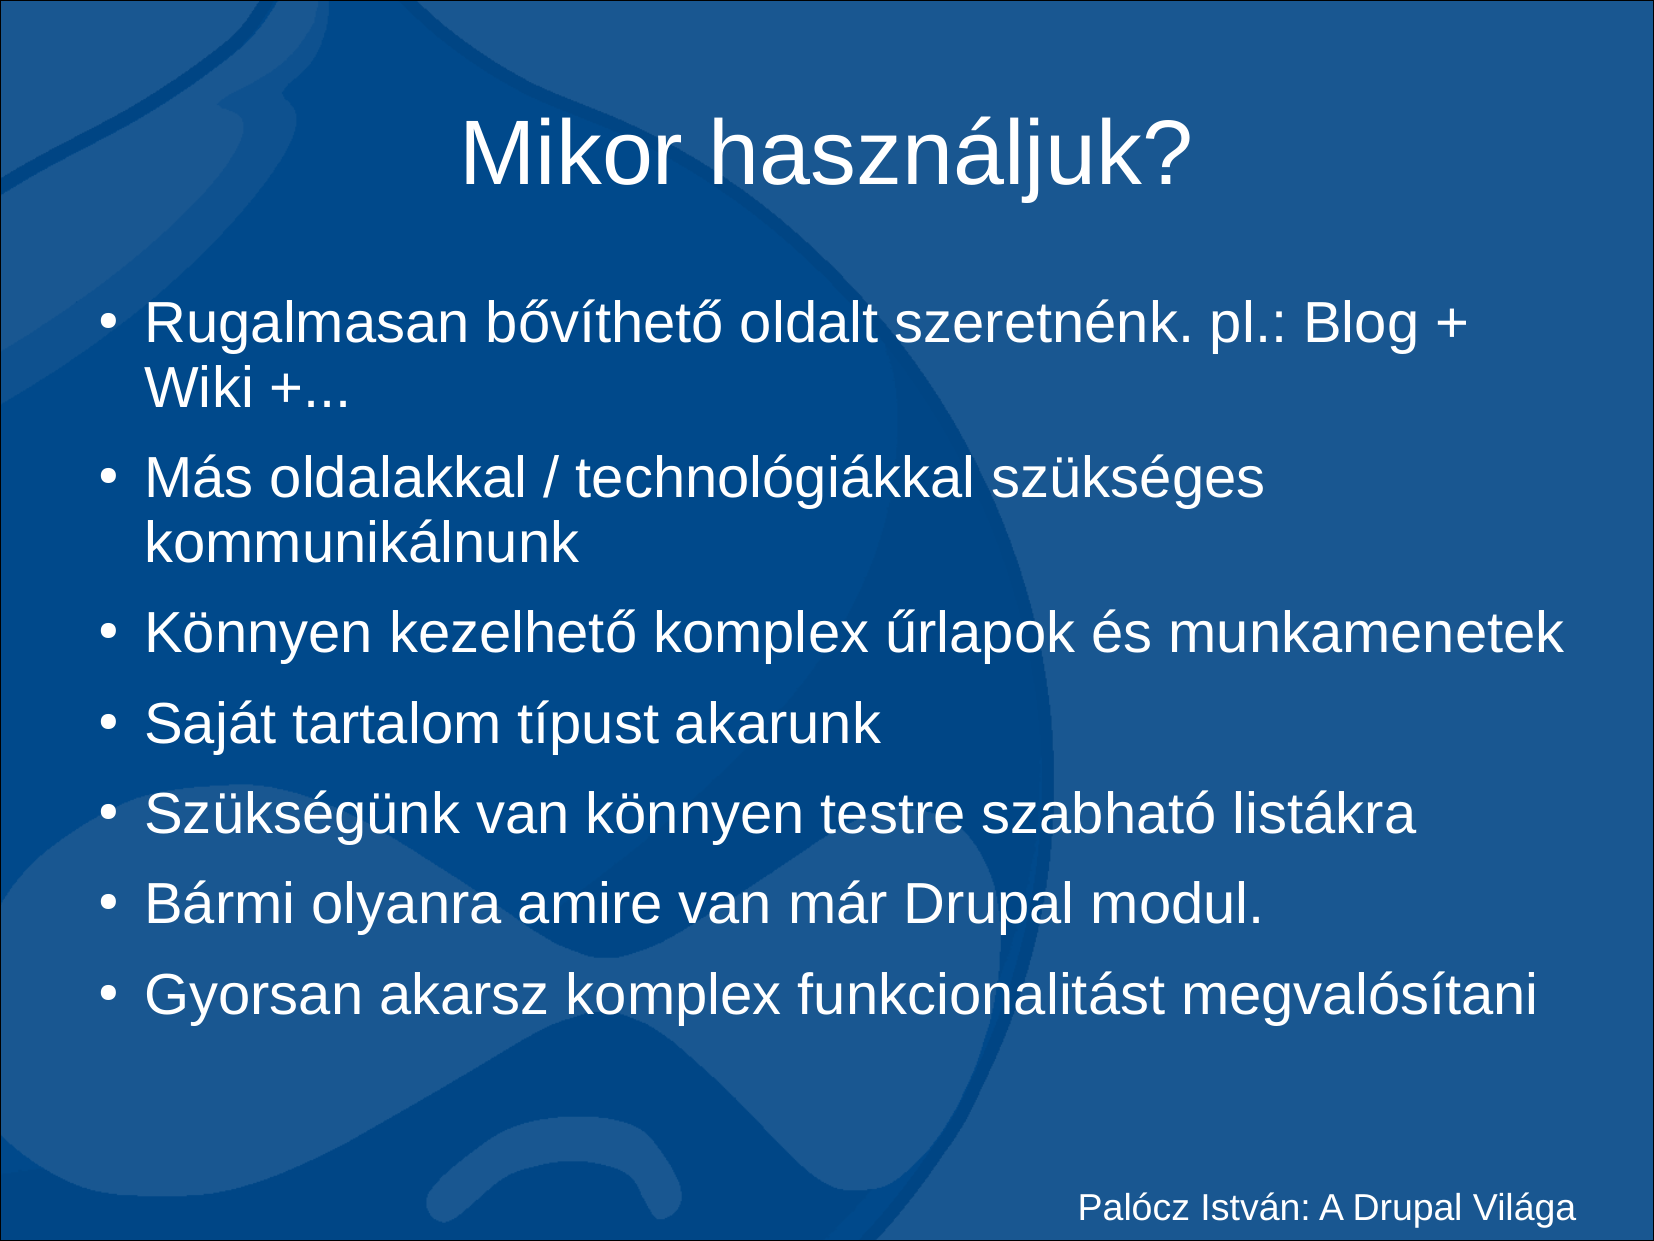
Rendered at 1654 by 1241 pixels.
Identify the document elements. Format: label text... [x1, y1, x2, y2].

title Mikor használjuk? [82, 56, 1571, 250]
list Rugalmasan bővíthető oldalt szeretnénk. pl.: Blog + Wiki +... Más oldalakkal / technológiákkal szükséges kommunikálnunk Könnyen kezelhető komplex űrlapok és munkamenetek Saját tartalom típust akarunk Szükségünk van könnyen testre szabható listákra Bármi olyanra amire van már Drupal modul. Gyorsan akarsz komplex funkcionalitást megvalósítani [82, 290, 1571, 1109]
